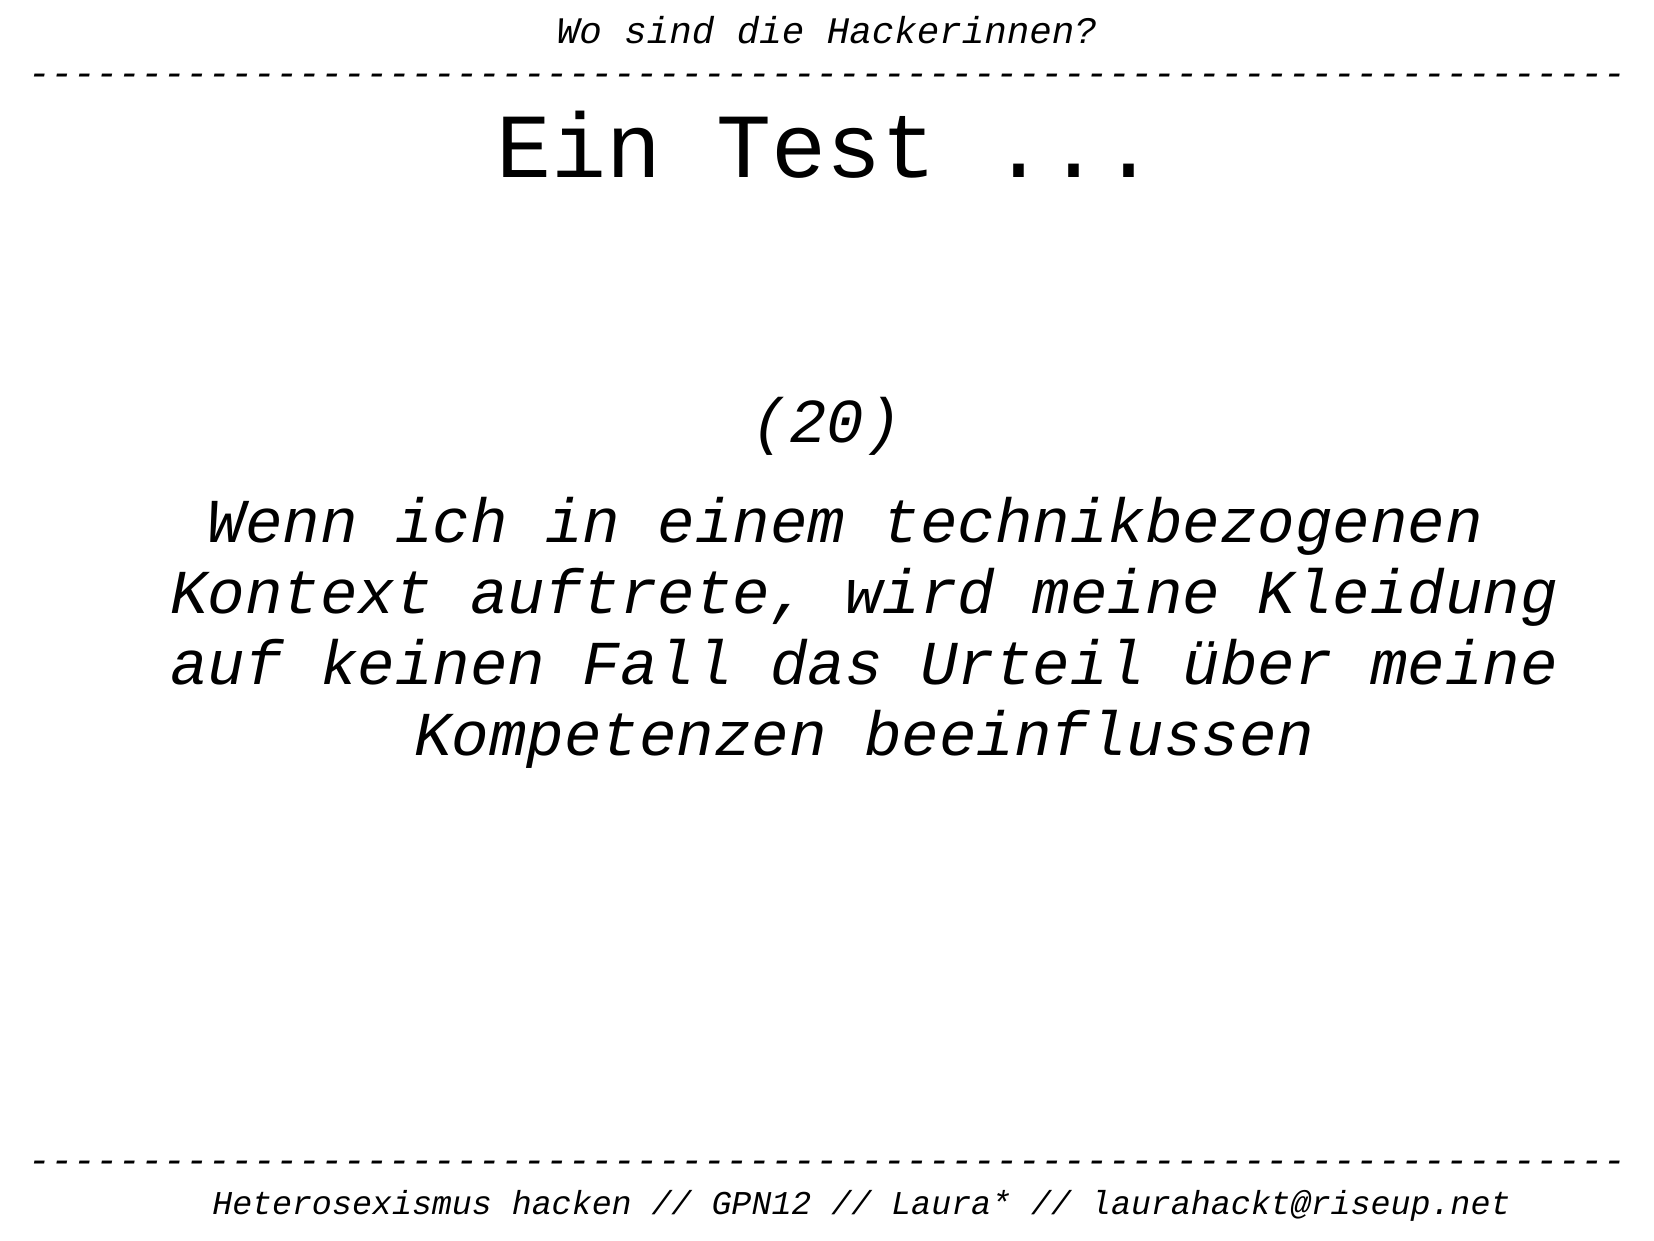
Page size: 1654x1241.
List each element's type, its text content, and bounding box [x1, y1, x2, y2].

title Ein Test ... [82, 98, 1571, 257]
title Wo sind die Hackerinnen? ----------------------------------------------------------------------- [0, 12, 1654, 98]
title ----------------------------------------------------------------------- [0, 1098, 1654, 1184]
list Heterosexismus hacken // GPN12 // Laura* // laurahackt@riseup.net [0, 1186, 1654, 1241]
list (20) Wenn ich in einem technikbezogenen Kontext auftrete, wird meine Kleidung auf keinen Fall das Urteil über meine Kompetenzen beeinflussen [82, 290, 1571, 1098]
